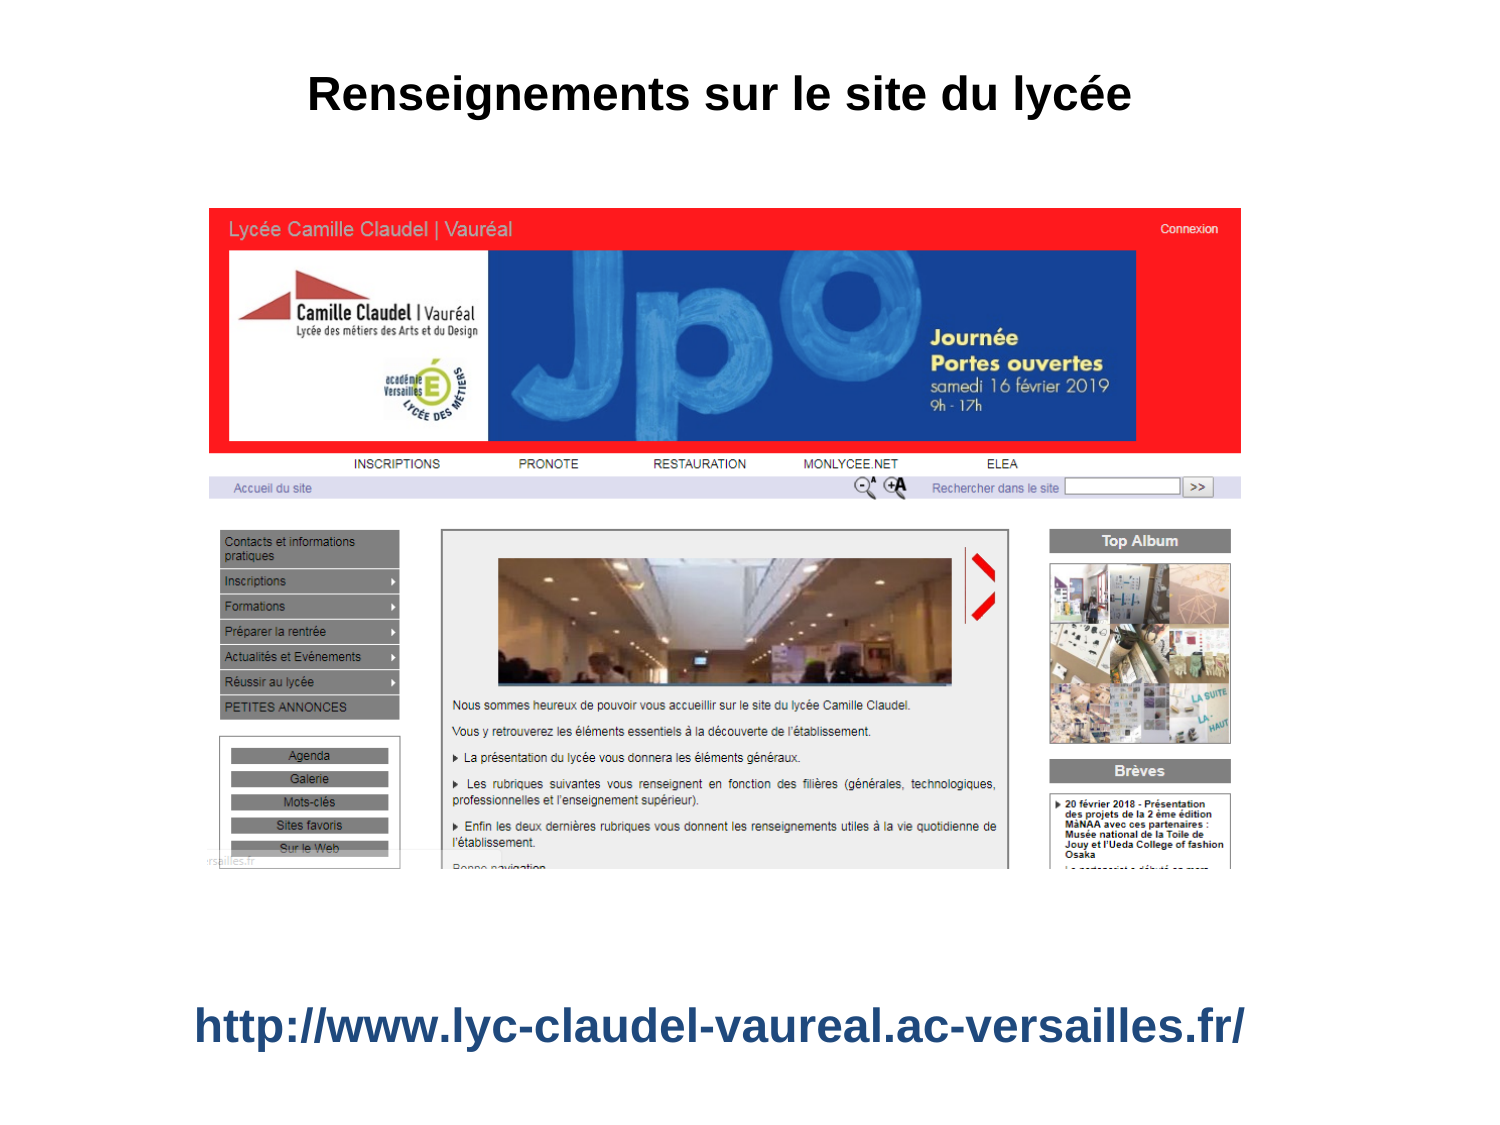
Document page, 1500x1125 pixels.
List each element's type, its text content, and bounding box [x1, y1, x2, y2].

picture [206, 207, 1244, 870]
text_box Renseignements sur le site du lycée http://www.lyc-claudel-vaureal.ac-versailles.fr/ [88, 54, 1353, 1125]
